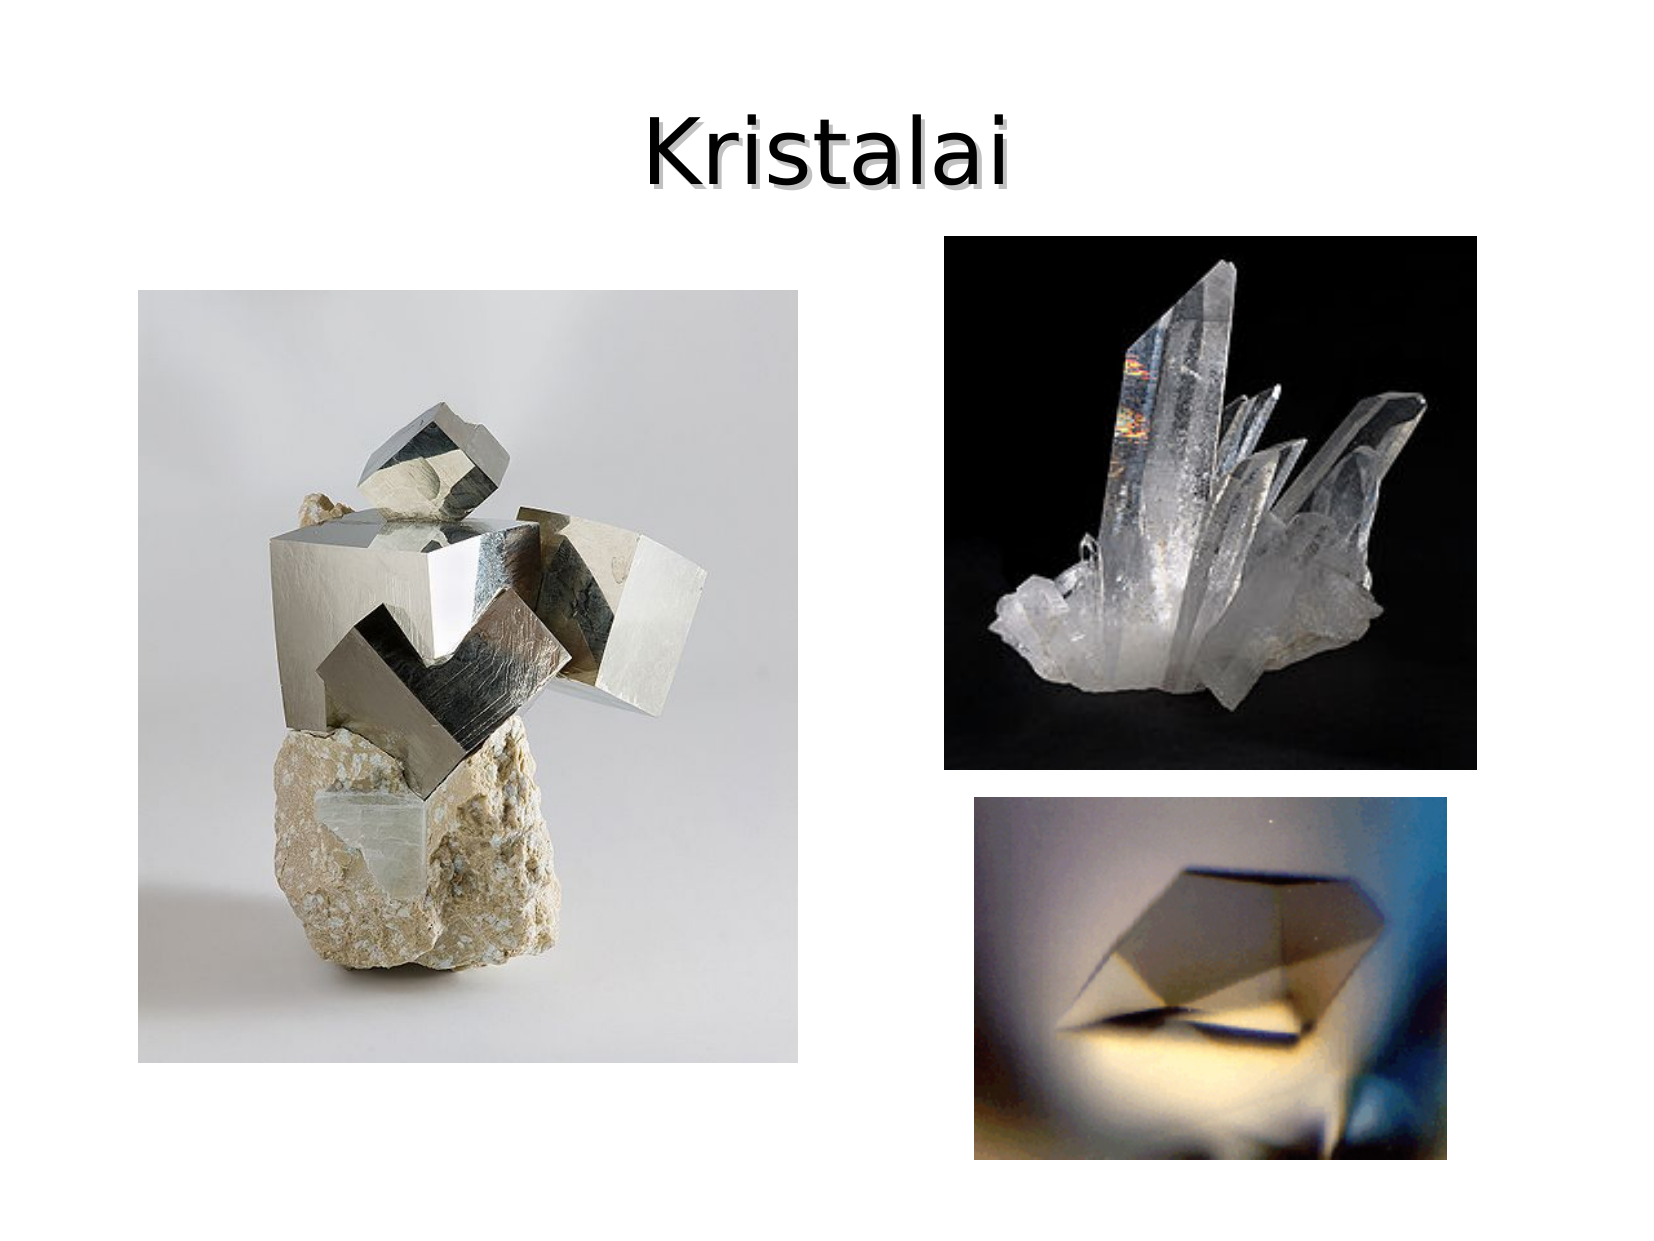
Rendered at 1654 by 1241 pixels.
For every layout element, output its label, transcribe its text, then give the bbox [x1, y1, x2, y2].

picture [138, 290, 798, 1063]
picture [974, 797, 1447, 1160]
title Kristalai [82, 49, 1571, 257]
picture [944, 236, 1477, 770]
